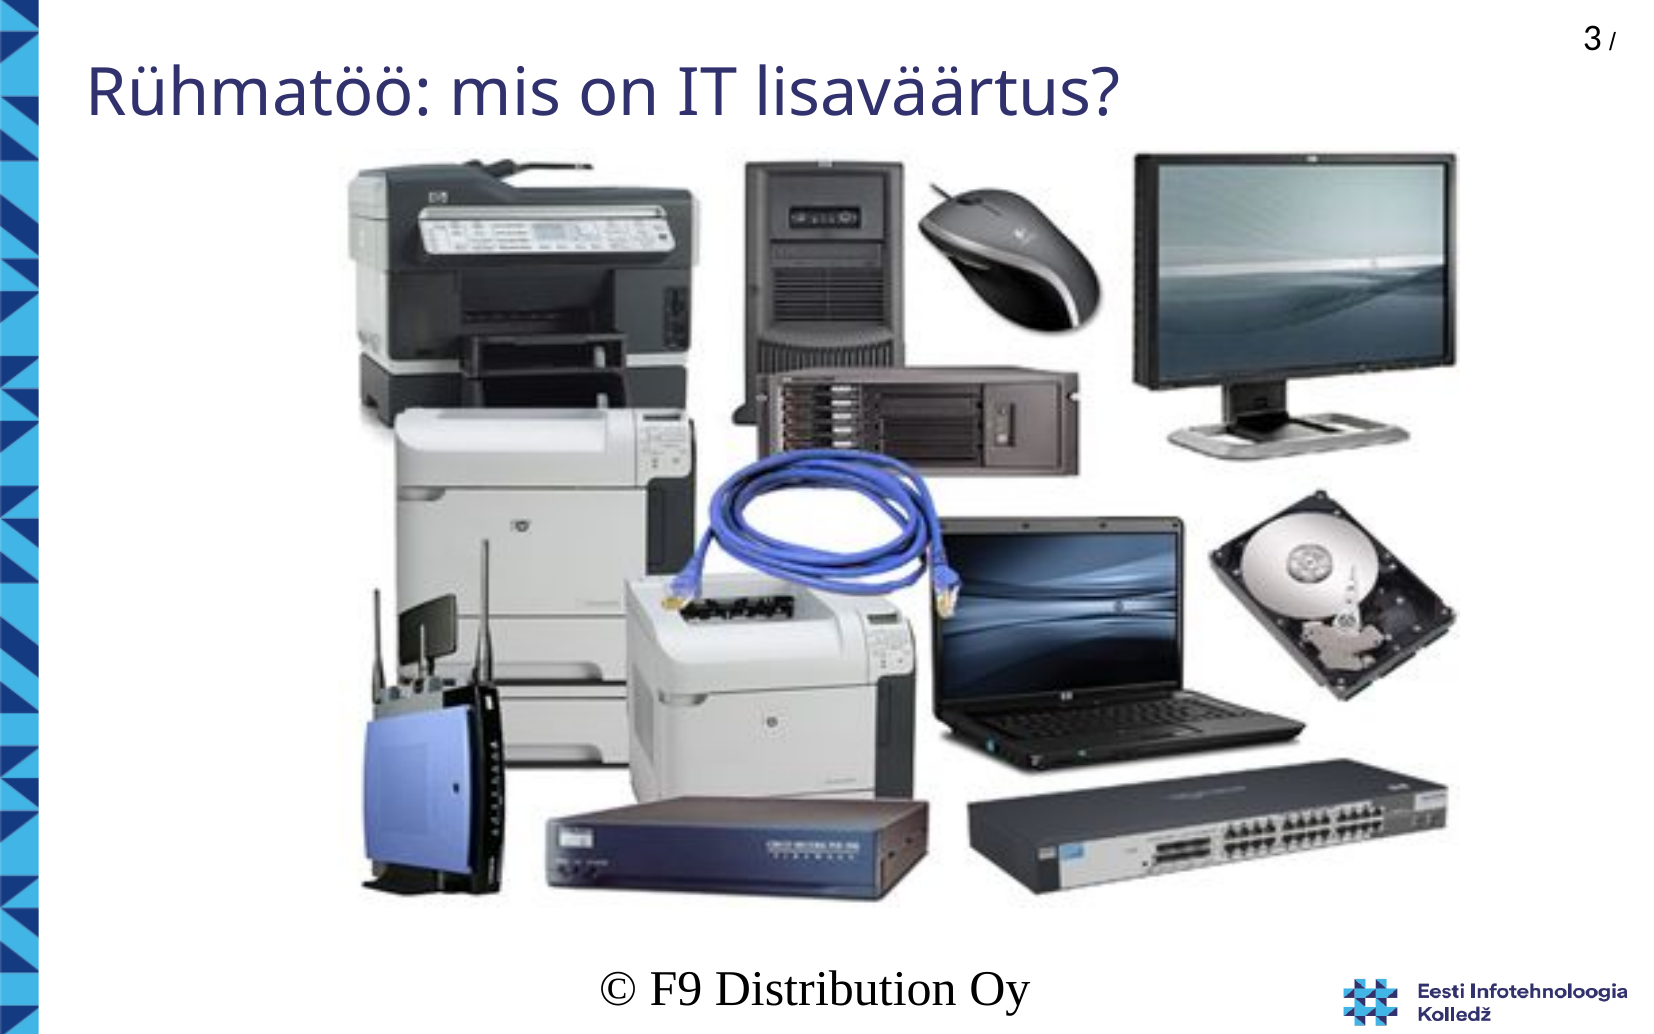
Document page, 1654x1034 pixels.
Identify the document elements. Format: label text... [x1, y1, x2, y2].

footer © F9 Distribution Oy [584, 957, 1108, 1013]
title Rühmatöö: mis on IT lisaväärtus? [70, 41, 1630, 130]
picture [338, 147, 1460, 908]
